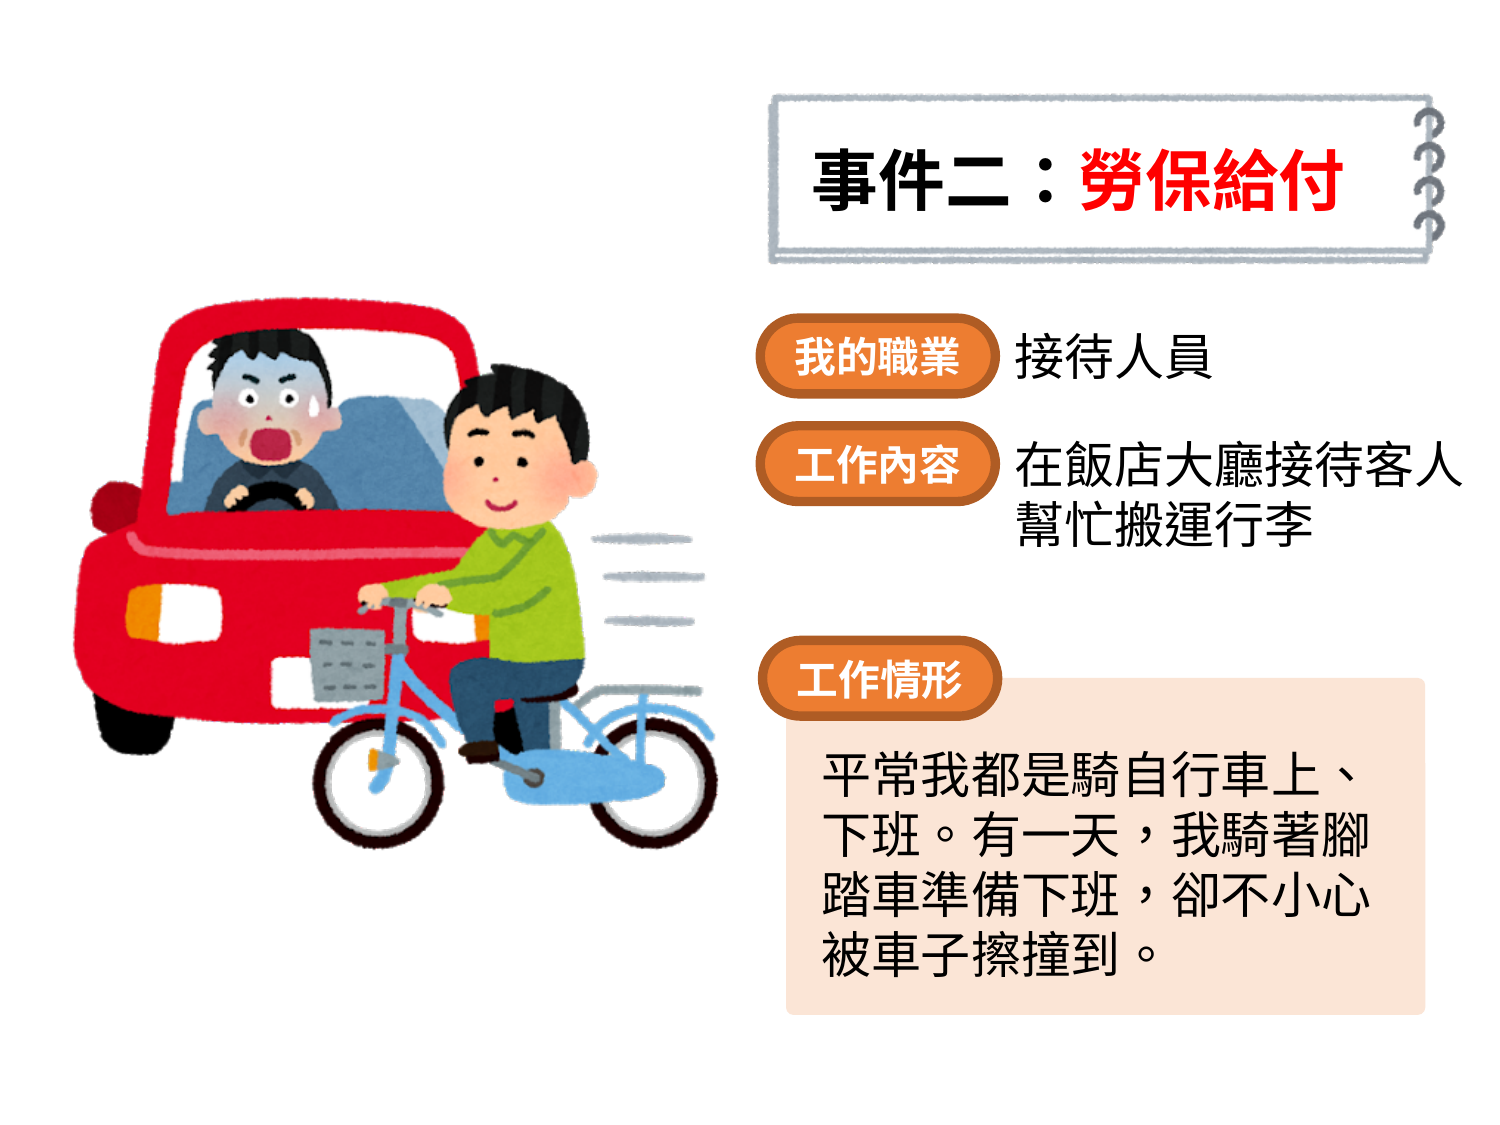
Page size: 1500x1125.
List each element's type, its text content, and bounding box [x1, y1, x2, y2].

text_box 平常我都是騎自行車上、下班。有一天，我騎著腳踏車準備下班，卻不小心被車子擦撞到。 [806, 736, 1425, 991]
picture [754, 81, 1457, 277]
text_box [786, 677, 1426, 1015]
text_box 在飯店大廳接待客人 幫忙搬運行李 [999, 425, 1486, 561]
text_box 接待人員 [999, 318, 1331, 394]
picture [63, 253, 727, 871]
text_box 事件二：勞保給付 [797, 131, 1449, 227]
text_box 工作情形 [762, 640, 998, 717]
text_box 工作內容 [760, 425, 996, 502]
text_box 我的職業 [760, 318, 996, 394]
